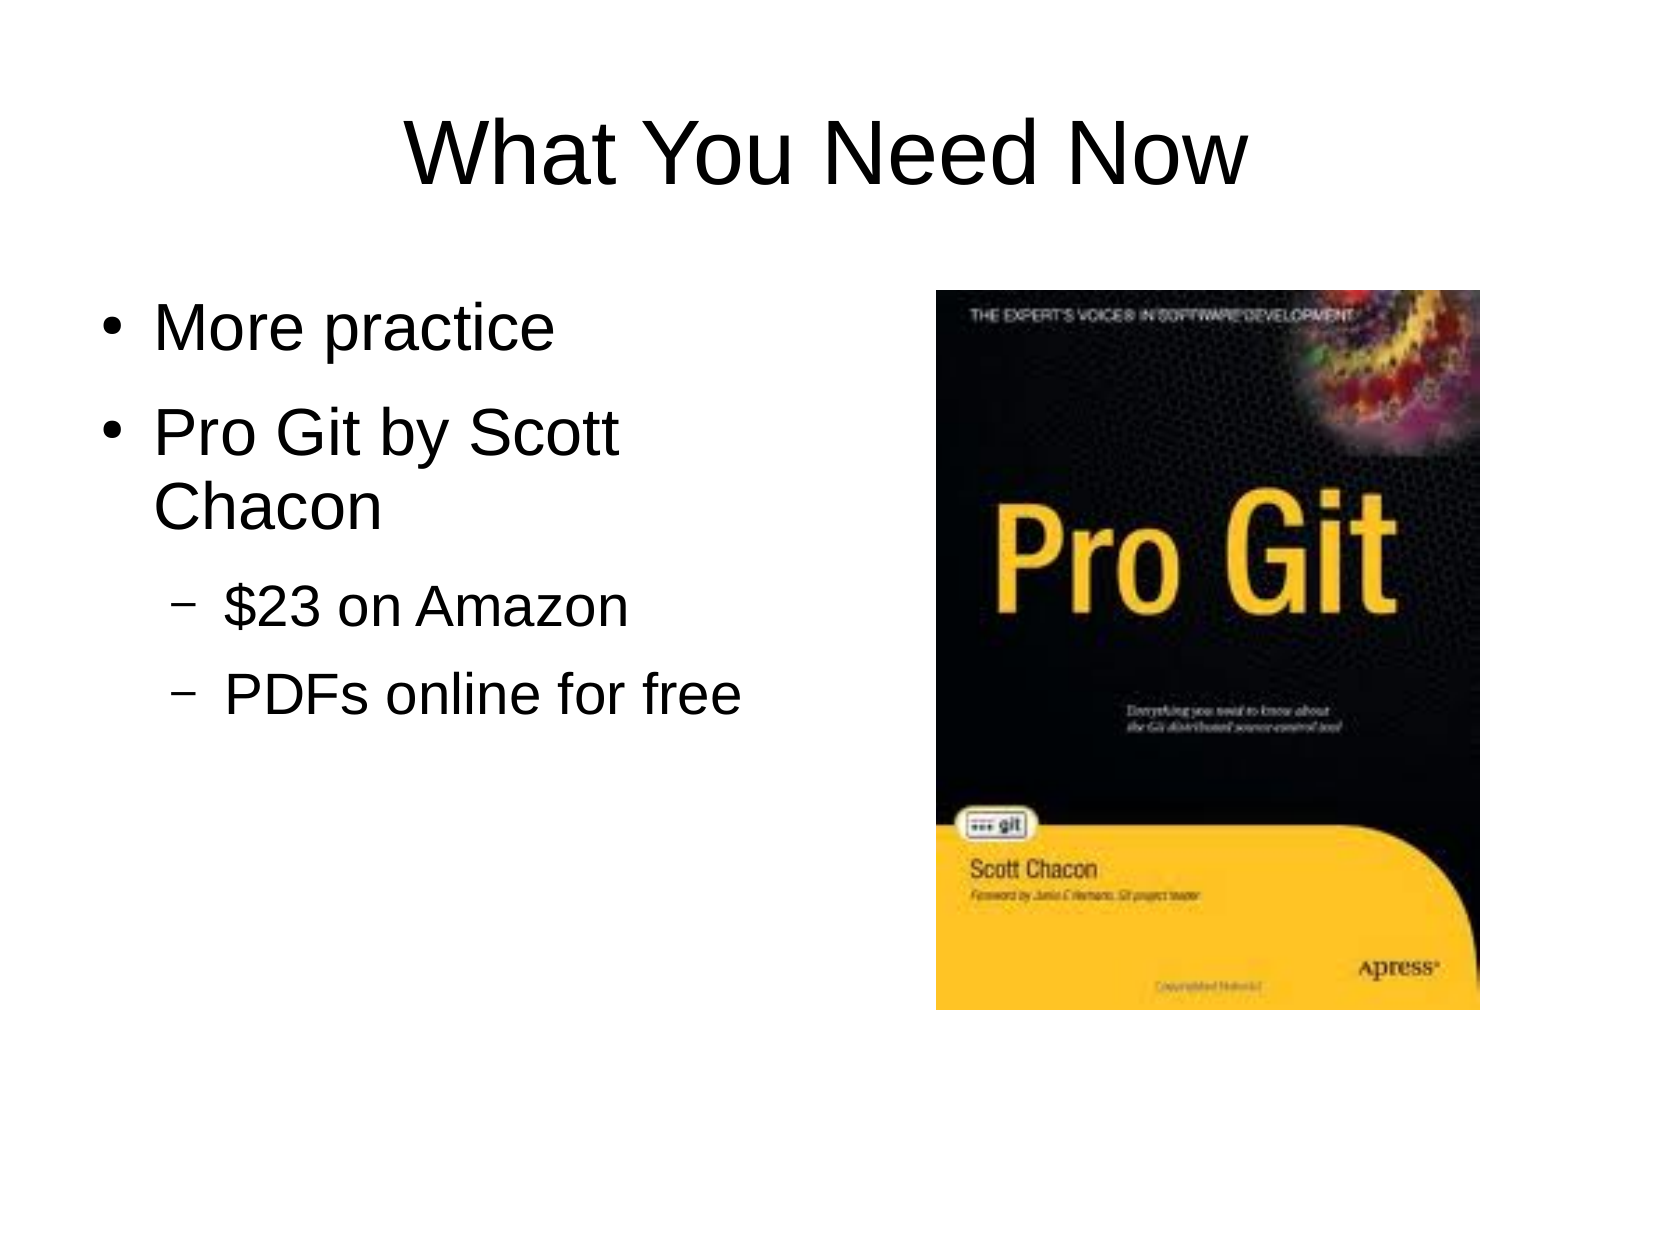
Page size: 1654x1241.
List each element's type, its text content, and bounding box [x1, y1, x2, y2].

title What You Need Now [82, 49, 1571, 257]
list More practice Pro Git by Scott Chacon $23 on Amazon PDFs online for free [82, 290, 809, 1010]
picture [936, 290, 1480, 1010]
